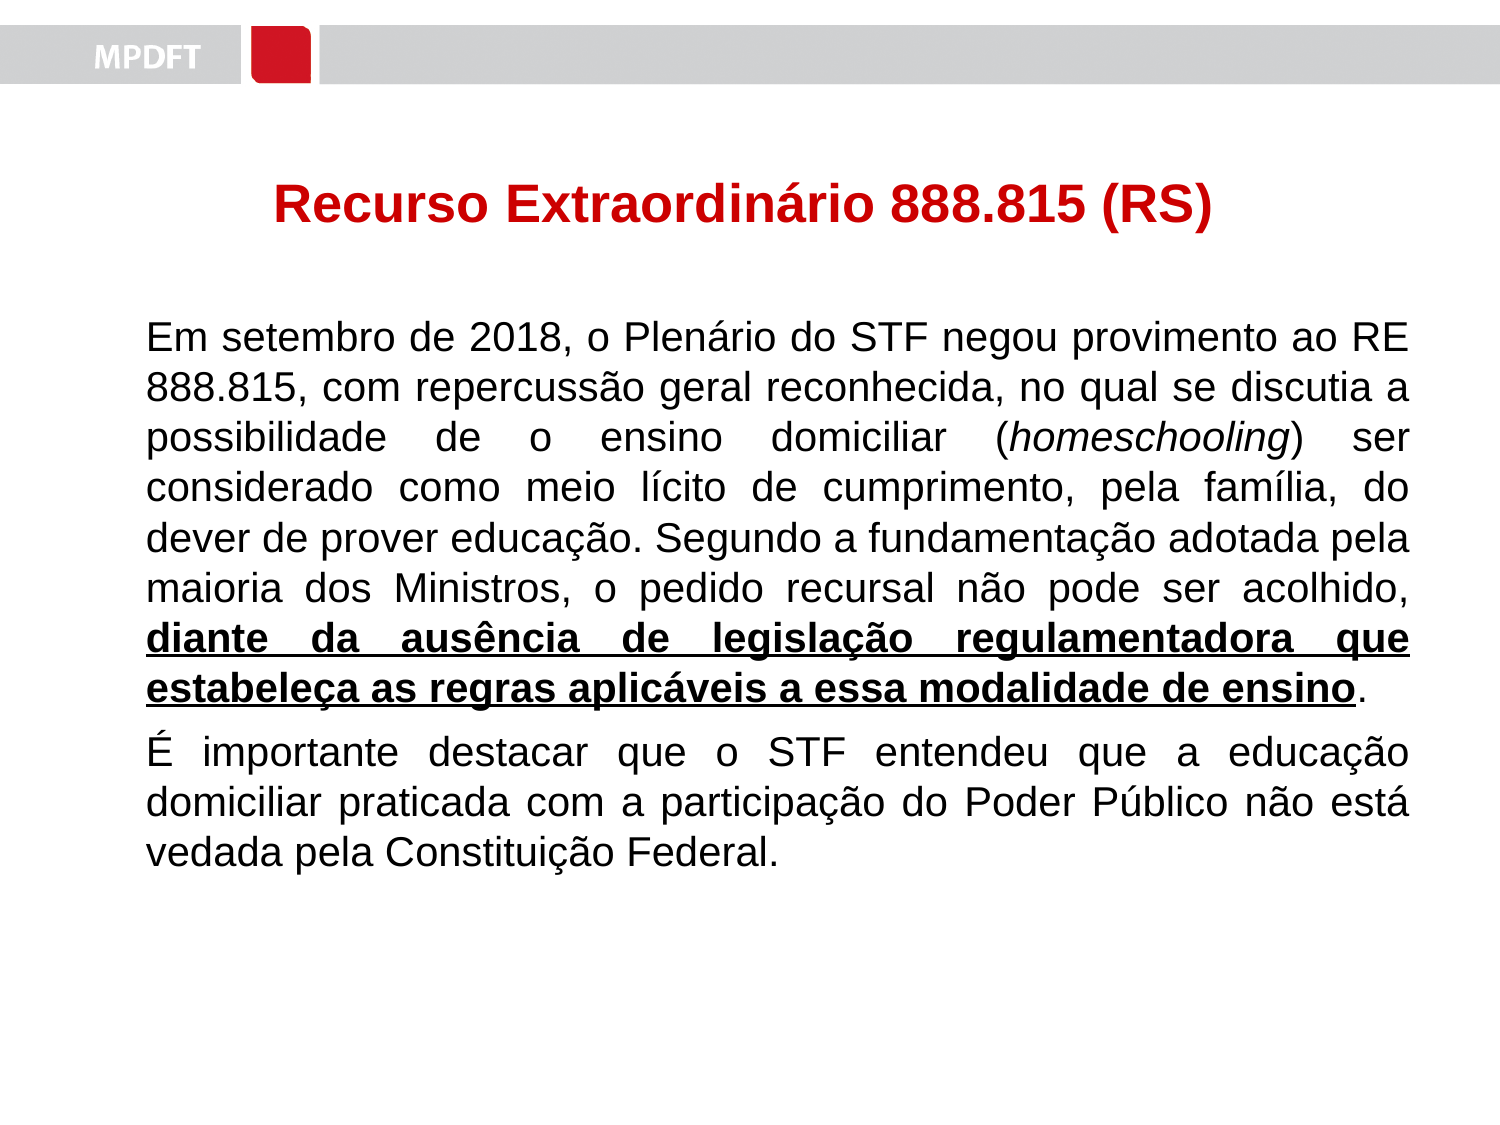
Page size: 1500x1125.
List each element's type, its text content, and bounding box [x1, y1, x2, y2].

text_box Em setembro de 2018, o Plenário do STF negou provimento ao RE 888.815, com repercussão geral reconhecida, no qual se discutia a possibilidade de o ensino domiciliar (homeschooling) ser considerado como meio lícito de cumprimento, pela família, do dever de prover educação. Segundo a fundamentação adotada pela maioria dos Ministros, o pedido recursal não pode ser acolhido, diante da ausência de legislação regulamentadora que estabeleça as regras aplicáveis a essa modalidade de ensino. É importante destacar que o STF entendeu que a educação domiciliar praticada com a participação do Poder Público não está vedada pela Constituição Federal. [75, 302, 1426, 1005]
text_box Recurso Extraordinário 888.815 (RS) [64, 160, 1424, 242]
picture [0, 0, 1500, 1125]
